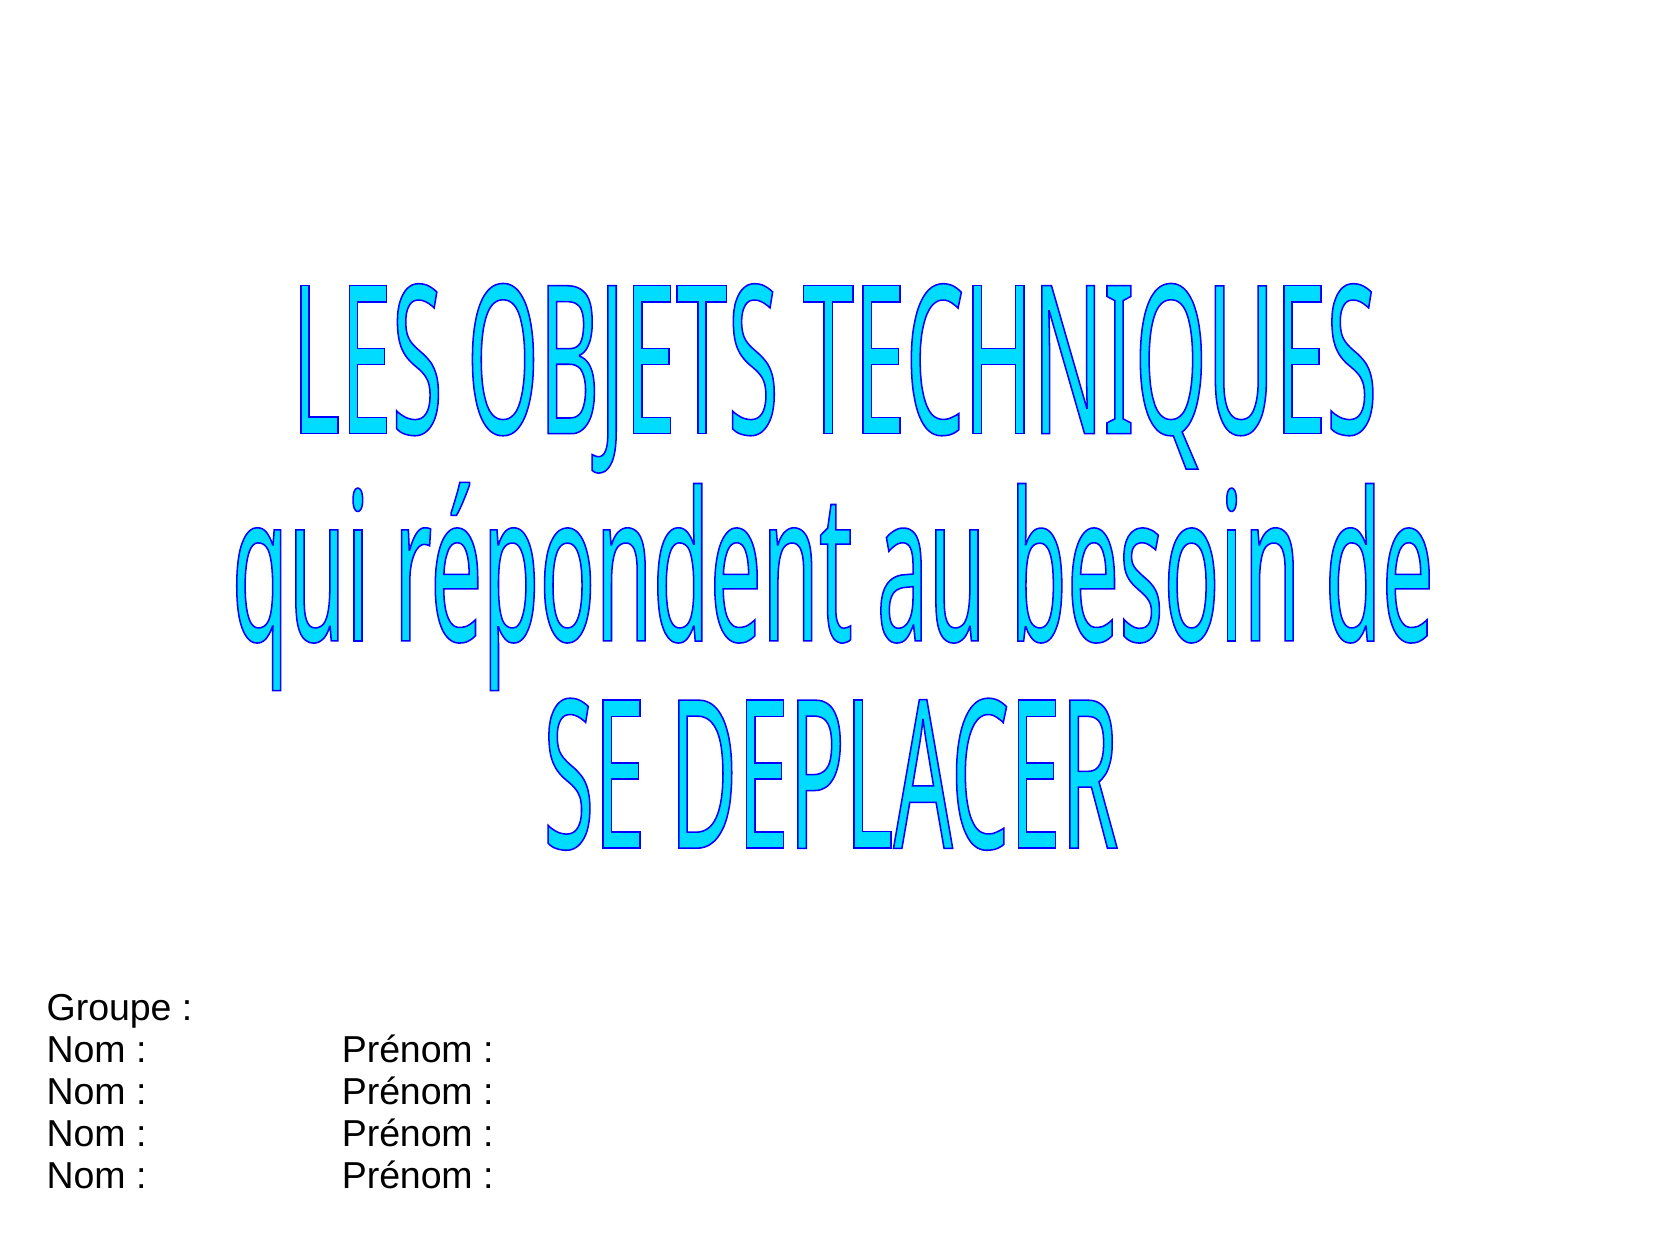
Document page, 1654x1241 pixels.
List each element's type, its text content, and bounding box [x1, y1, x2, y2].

text_box LES OBJETS TECHNIQUES qui répondent au besoin de SE DEPLACER [880, 528, 922, 644]
text_box LES OBJETS TECHNIQUES qui répondent au besoin de SE DEPLACER [349, 285, 387, 434]
text_box LES OBJETS TECHNIQUES qui répondent au besoin de SE DEPLACER [548, 285, 595, 434]
text_box LES OBJETS TECHNIQUES qui répondent au besoin de SE DEPLACER [1069, 700, 1118, 849]
text_box LES OBJETS TECHNIQUES qui répondent au besoin de SE DEPLACER [633, 285, 671, 434]
text_box LES OBJETS TECHNIQUES qui répondent au besoin de SE DEPLACER [1283, 285, 1321, 434]
text_box LES OBJETS TECHNIQUES qui répondent au besoin de SE DEPLACER [657, 483, 702, 644]
text_box LES OBJETS TECHNIQUES qui répondent au besoin de SE DEPLACER [1106, 285, 1131, 434]
text_box Groupe : Nom : Prénom : Nom : Prénom : Nom : Prénom : Nom : Prénom : [31, 978, 679, 1204]
text_box LES OBJETS TECHNIQUES qui répondent au besoin de SE DEPLACER [797, 700, 841, 849]
text_box LES OBJETS TECHNIQUES qui répondent au besoin de SE DEPLACER [732, 283, 775, 436]
text_box LES OBJETS TECHNIQUES qui répondent au besoin de SE DEPLACER [893, 699, 953, 849]
text_box LES OBJETS TECHNIQUES qui répondent au besoin de SE DEPLACER [1018, 700, 1056, 849]
text_box LES OBJETS TECHNIQUES qui répondent au besoin de SE DEPLACER [820, 504, 851, 644]
text_box LES OBJETS TECHNIQUES qui répondent au besoin de SE DEPLACER [1251, 527, 1294, 641]
text_box LES OBJETS TECHNIQUES qui répondent au besoin de SE DEPLACER [973, 285, 1024, 434]
text_box LES OBJETS TECHNIQUES qui répondent au besoin de SE DEPLACER [1017, 483, 1062, 644]
text_box LES OBJETS TECHNIQUES qui répondent au besoin de SE DEPLACER [863, 285, 901, 434]
text_box LES OBJETS TECHNIQUES qui répondent au besoin de SE DEPLACER [1072, 527, 1115, 644]
text_box LES OBJETS TECHNIQUES qui répondent au besoin de SE DEPLACER [490, 527, 535, 691]
text_box LES OBJETS TECHNIQUES qui répondent au besoin de SE DEPLACER [548, 698, 590, 851]
text_box LES OBJETS TECHNIQUES qui répondent au besoin de SE DEPLACER [769, 527, 812, 641]
text_box LES OBJETS TECHNIQUES qui répondent au besoin de SE DEPLACER [295, 529, 338, 644]
text_box LES OBJETS TECHNIQUES qui répondent au besoin de SE DEPLACER [935, 529, 979, 644]
text_box LES OBJETS TECHNIQUES qui répondent au besoin de SE DEPLACER [435, 527, 478, 644]
text_box LES OBJETS TECHNIQUES qui répondent au besoin de SE DEPLACER [603, 527, 646, 641]
text_box LES OBJETS TECHNIQUES qui répondent au besoin de SE DEPLACER [300, 285, 339, 434]
text_box LES OBJETS TECHNIQUES qui répondent au besoin de SE DEPLACER [1123, 527, 1160, 644]
text_box LES OBJETS TECHNIQUES qui répondent au besoin de SE DEPLACER [1386, 527, 1430, 644]
text_box LES OBJETS TECHNIQUES qui répondent au besoin de SE DEPLACER [1215, 285, 1267, 436]
text_box LES OBJETS TECHNIQUES qui répondent au besoin de SE DEPLACER [396, 283, 439, 436]
text_box LES OBJETS TECHNIQUES qui répondent au besoin de SE DEPLACER [236, 527, 281, 691]
text_box LES OBJETS TECHNIQUES qui répondent au besoin de SE DEPLACER [592, 285, 617, 474]
text_box LES OBJETS TECHNIQUES qui répondent au besoin de SE DEPLACER [746, 700, 784, 849]
text_box LES OBJETS TECHNIQUES qui répondent au besoin de SE DEPLACER [401, 527, 431, 641]
text_box LES OBJETS TECHNIQUES qui répondent au besoin de SE DEPLACER [803, 285, 854, 434]
text_box LES OBJETS TECHNIQUES qui répondent au besoin de SE DEPLACER [1331, 283, 1373, 436]
text_box LES OBJETS TECHNIQUES qui répondent au besoin de SE DEPLACER [1140, 283, 1202, 470]
text_box LES OBJETS TECHNIQUES qui répondent au besoin de SE DEPLACER [472, 283, 534, 436]
text_box LES OBJETS TECHNIQUES qui répondent au besoin de SE DEPLACER [714, 527, 758, 644]
text_box LES OBJETS TECHNIQUES qui répondent au besoin de SE DEPLACER [911, 283, 962, 436]
text_box LES OBJETS TECHNIQUES qui répondent au besoin de SE DEPLACER [956, 698, 1007, 851]
text_box LES OBJETS TECHNIQUES qui répondent au besoin de SE DEPLACER [603, 700, 641, 849]
text_box LES OBJETS TECHNIQUES qui répondent au besoin de SE DEPLACER [677, 285, 727, 434]
text_box LES OBJETS TECHNIQUES qui répondent au besoin de SE DEPLACER [1041, 285, 1095, 434]
text_box LES OBJETS TECHNIQUES qui répondent au besoin de SE DEPLACER [853, 700, 892, 849]
text_box LES OBJETS TECHNIQUES qui répondent au besoin de SE DEPLACER [678, 700, 732, 849]
text_box LES OBJETS TECHNIQUES qui répondent au besoin de SE DEPLACER [1168, 527, 1215, 644]
text_box LES OBJETS TECHNIQUES qui répondent au besoin de SE DEPLACER [544, 527, 591, 644]
text_box LES OBJETS TECHNIQUES qui répondent au besoin de SE DEPLACER [1329, 483, 1374, 644]
